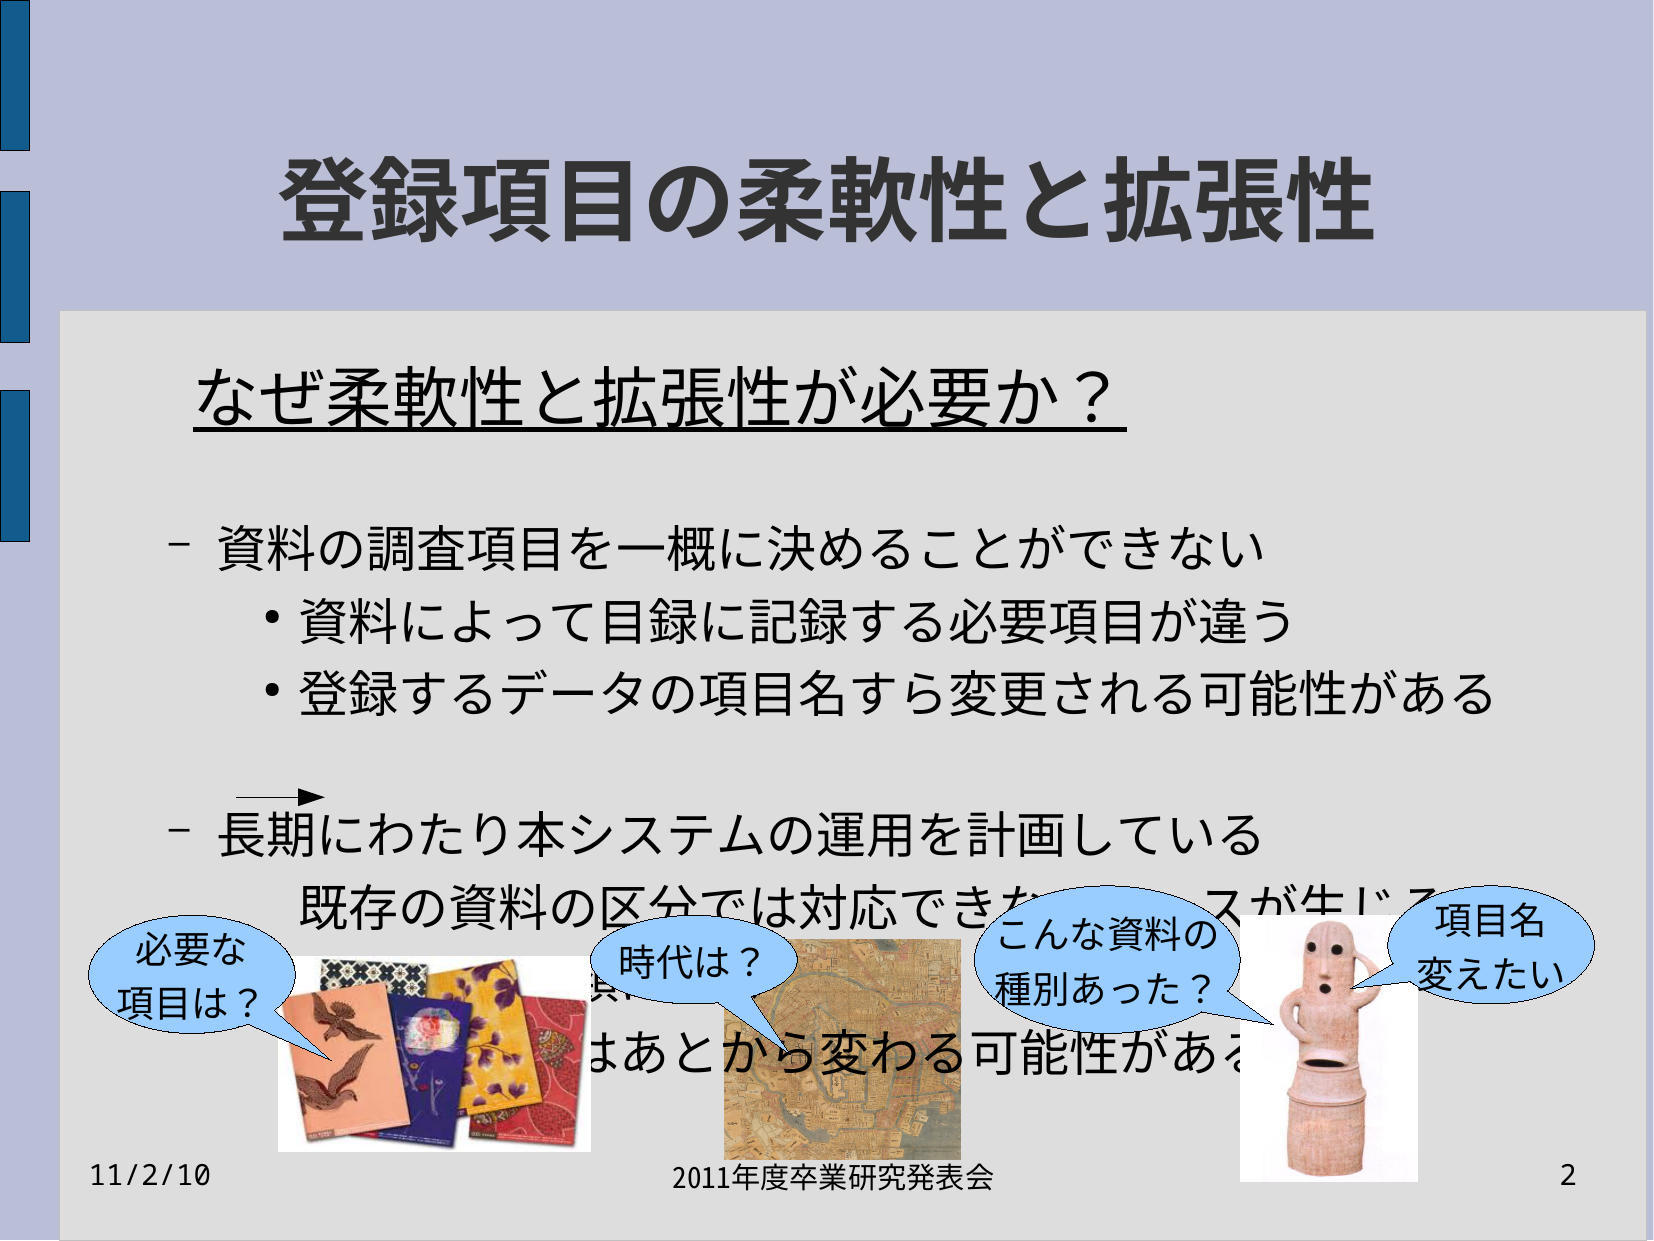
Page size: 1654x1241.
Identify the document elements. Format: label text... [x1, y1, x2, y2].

picture [937, 1063, 948, 1070]
picture [1240, 915, 1418, 1182]
list なぜ柔軟性と拡張性が必要か？ 資料の調査項目を一概に決めることができない 資料によって目録に記録する必要項目が違う 登録するデータの項目名すら変更される可能性がある 長期にわたり本システムの運用を計画している 既存の資料の区分では対応できないケースが生じる 資料の種類は様々 時代区分はあとから変わる可能性がある [121, 344, 1625, 912]
text_box 時代は？ [590, 915, 798, 1055]
text_box 必要な 項目は？ [88, 915, 332, 1061]
text_box こんな資料の 種別あった？ [974, 885, 1274, 1034]
title 登録項目の柔軟性と拡張性 [121, 91, 1534, 299]
picture [278, 956, 591, 1152]
text_box 項目名 変えたい [1350, 885, 1595, 1004]
picture [724, 939, 961, 1160]
picture [724, 1046, 734, 1070]
